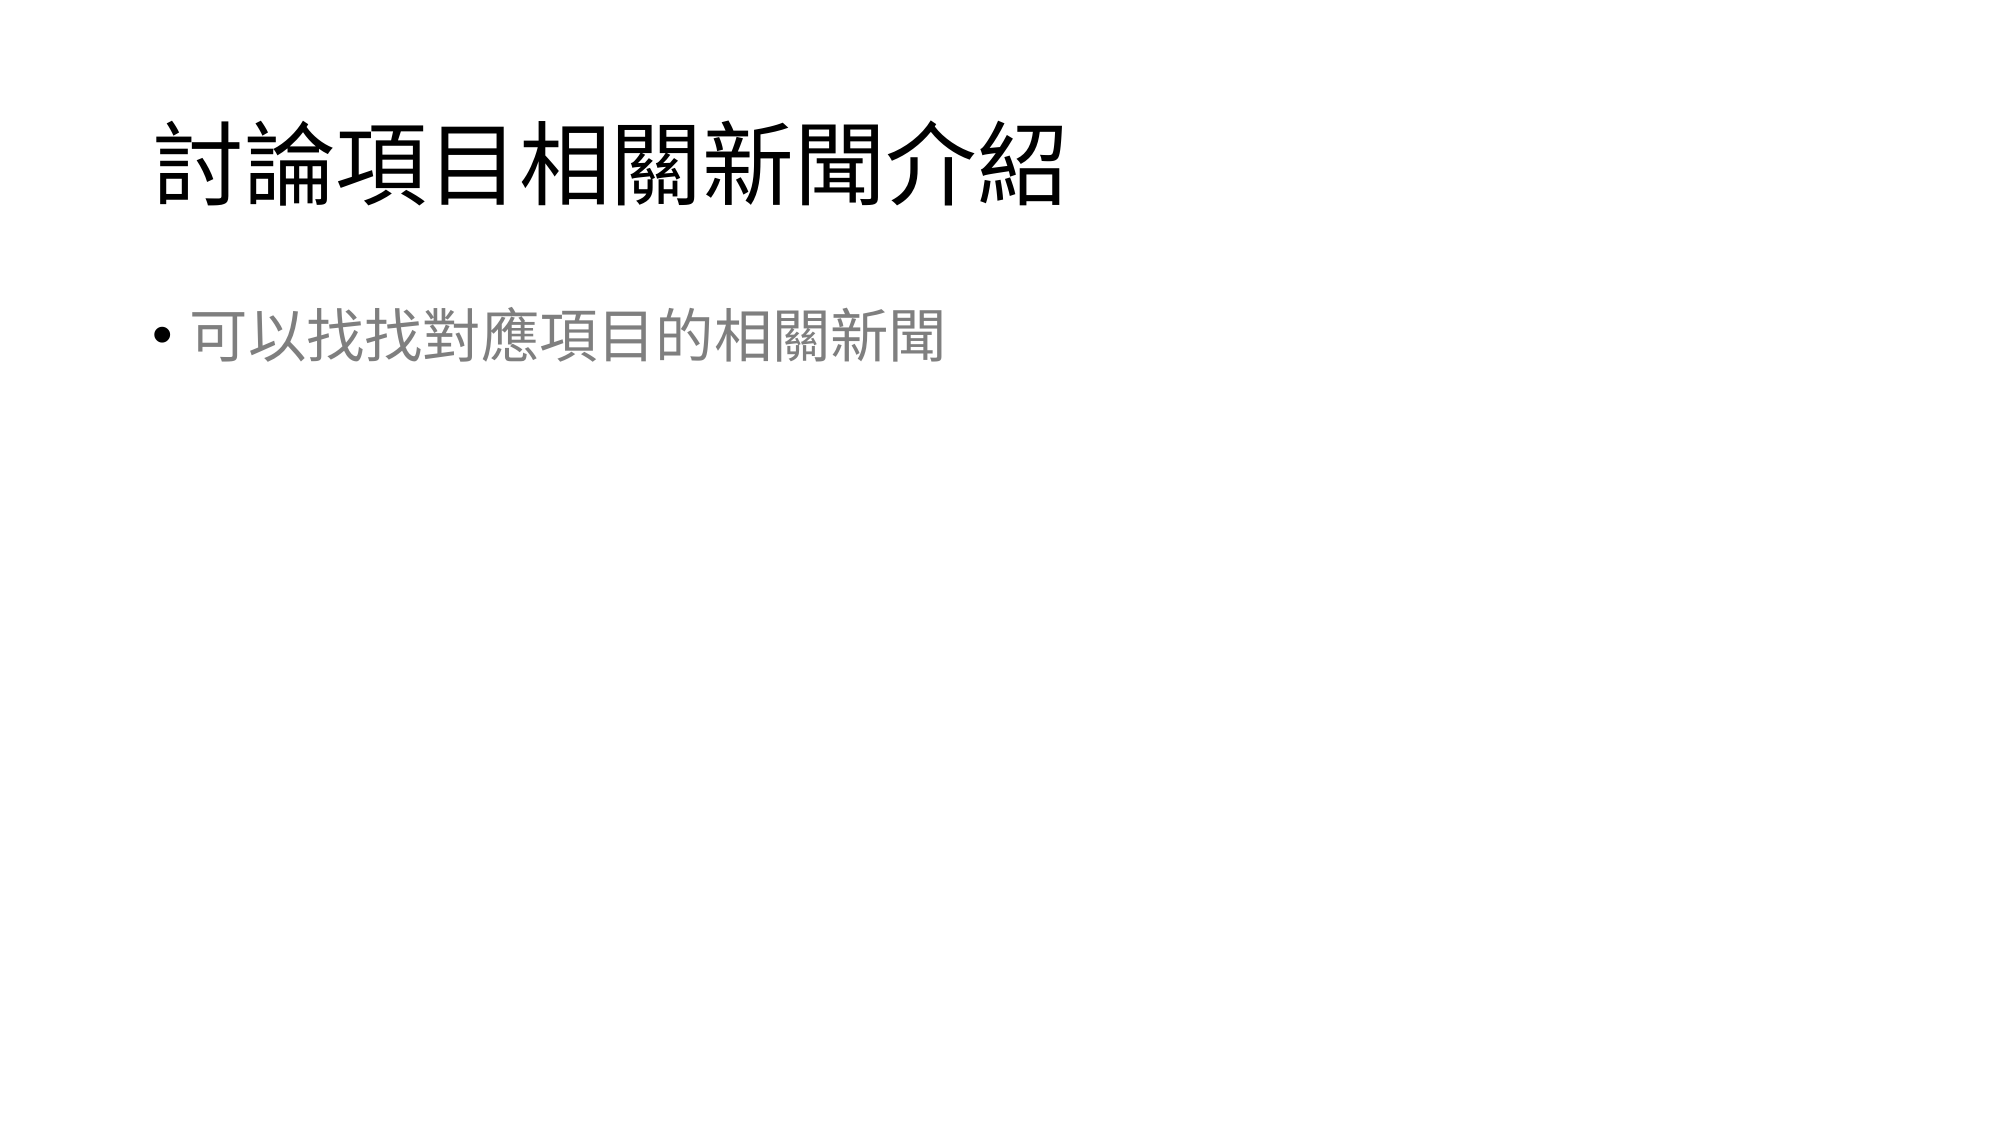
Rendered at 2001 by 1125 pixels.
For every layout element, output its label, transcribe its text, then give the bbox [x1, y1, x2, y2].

list 可以找找對應項目的相關新聞 [137, 299, 1863, 1014]
title 討論項目相關新聞介紹 [137, 59, 1863, 278]
